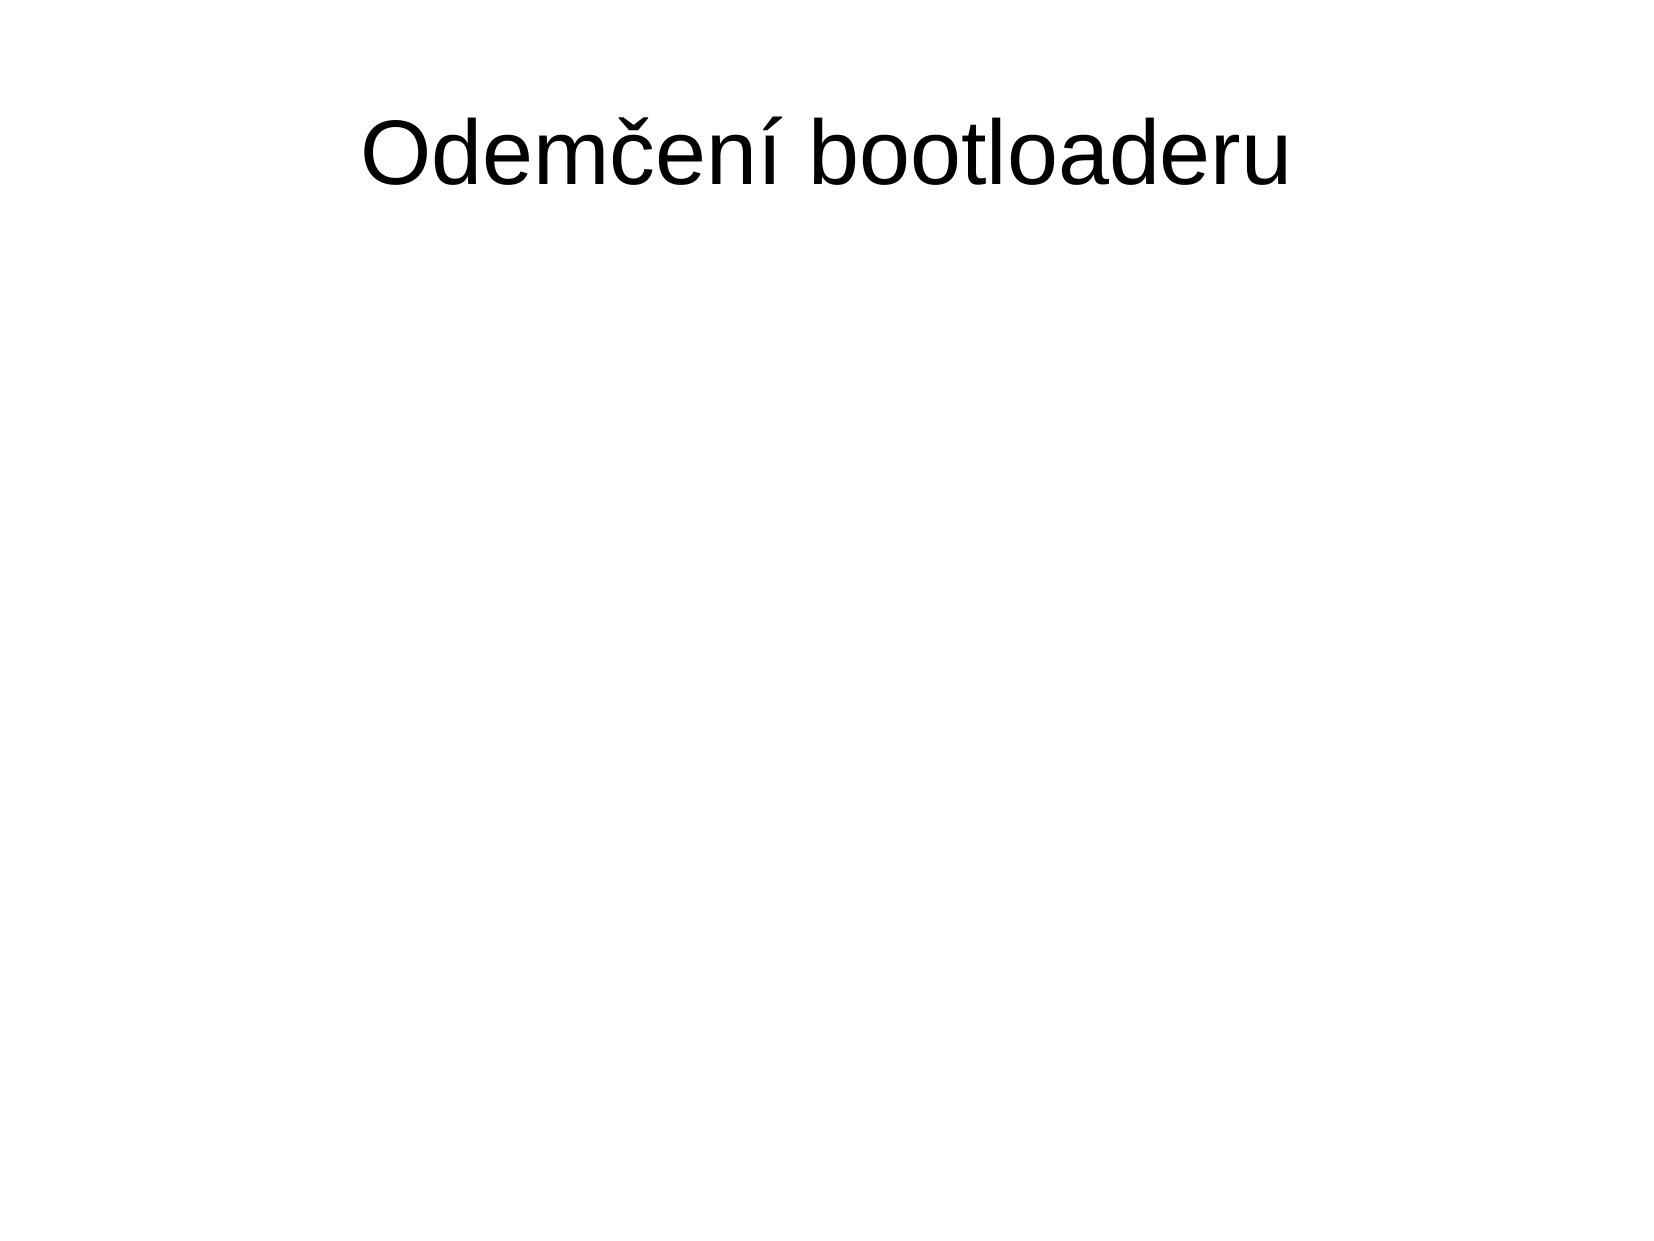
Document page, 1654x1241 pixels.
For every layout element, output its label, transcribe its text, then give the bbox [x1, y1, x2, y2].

title Odemčení bootloaderu [82, 49, 1571, 257]
